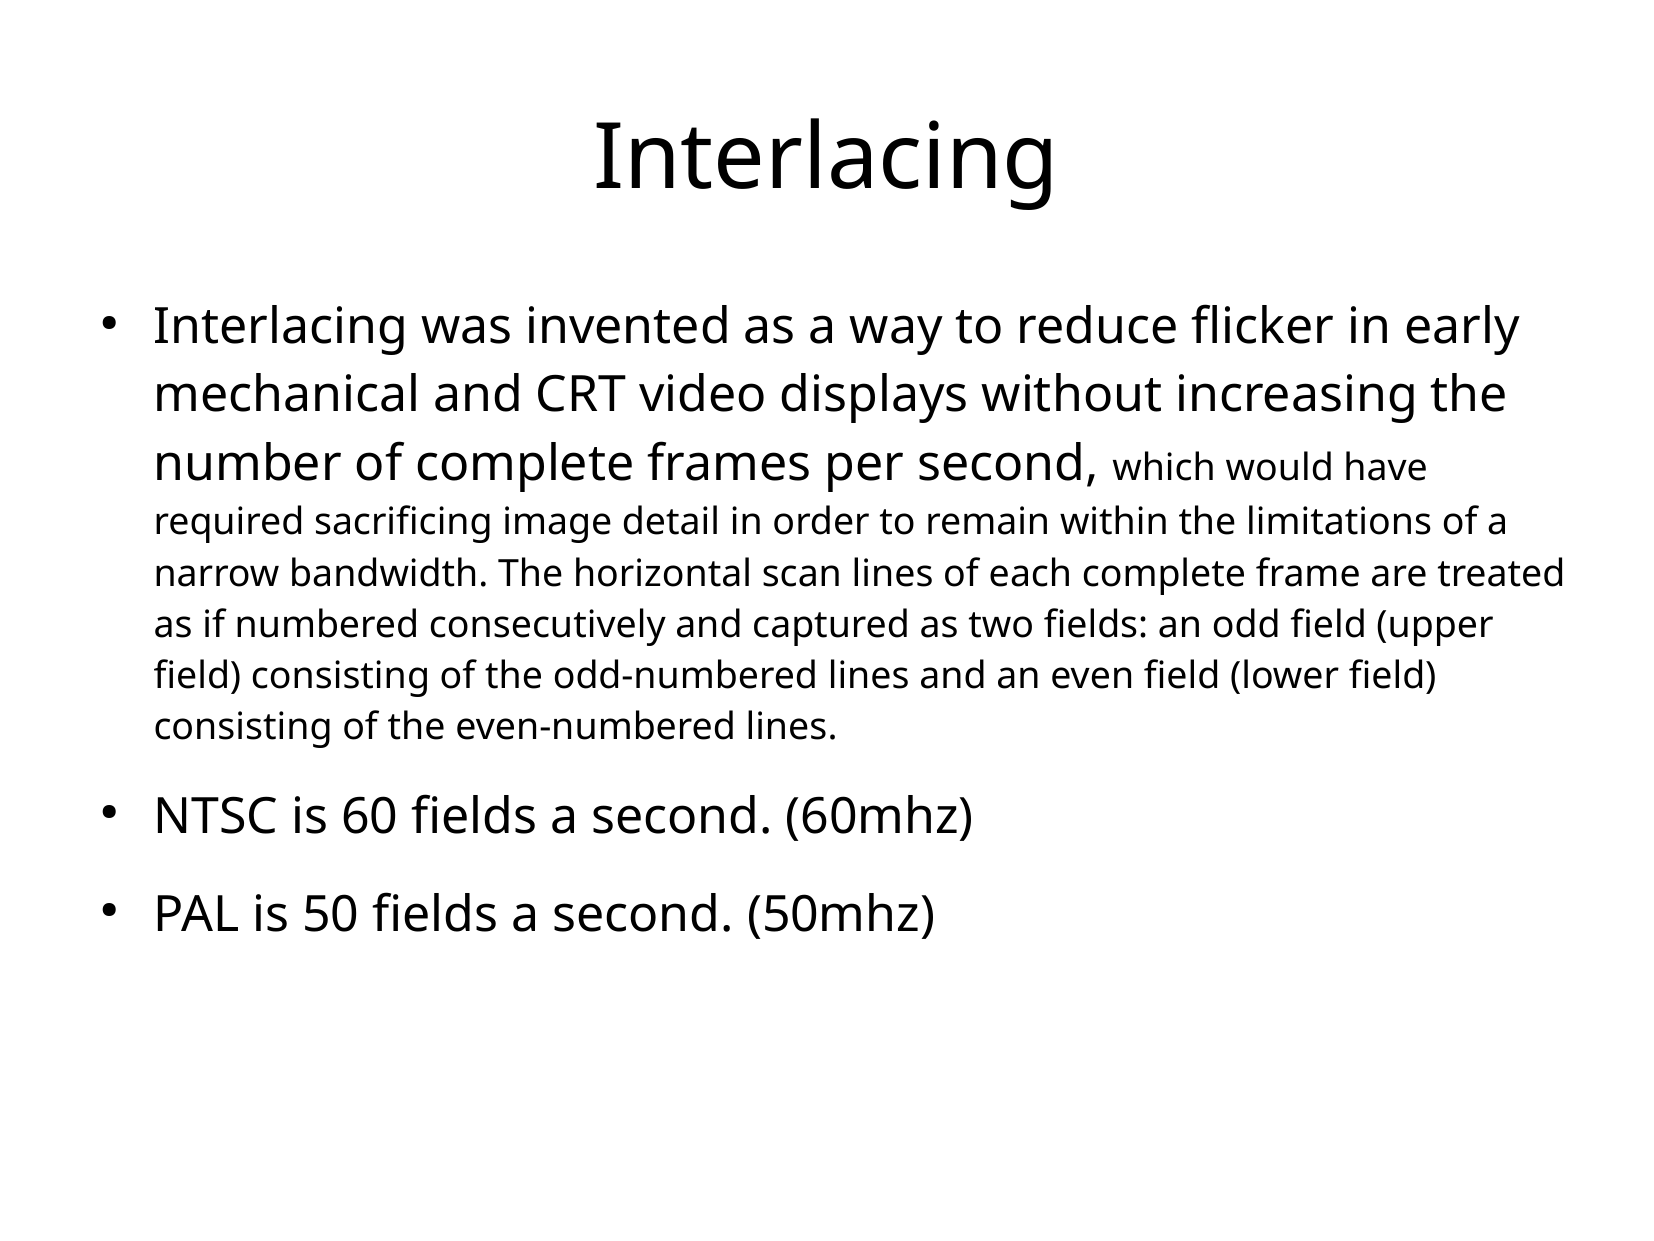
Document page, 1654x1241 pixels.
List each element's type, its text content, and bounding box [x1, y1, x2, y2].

title Interlacing [82, 56, 1571, 250]
list Interlacing was invented as a way to reduce flicker in early mechanical and CRT video displays without increasing the number of complete frames per second, which would have required sacrificing image detail in order to remain within the limitations of a narrow bandwidth. The horizontal scan lines of each complete frame are treated as if numbered consecutively and captured as two fields: an odd field (upper field) consisting of the odd-numbered lines and an even field (lower field) consisting of the even-numbered lines. NTSC is 60 fields a second. (60mhz) PAL is 50 fields a second. (50mhz) [82, 290, 1571, 1094]
